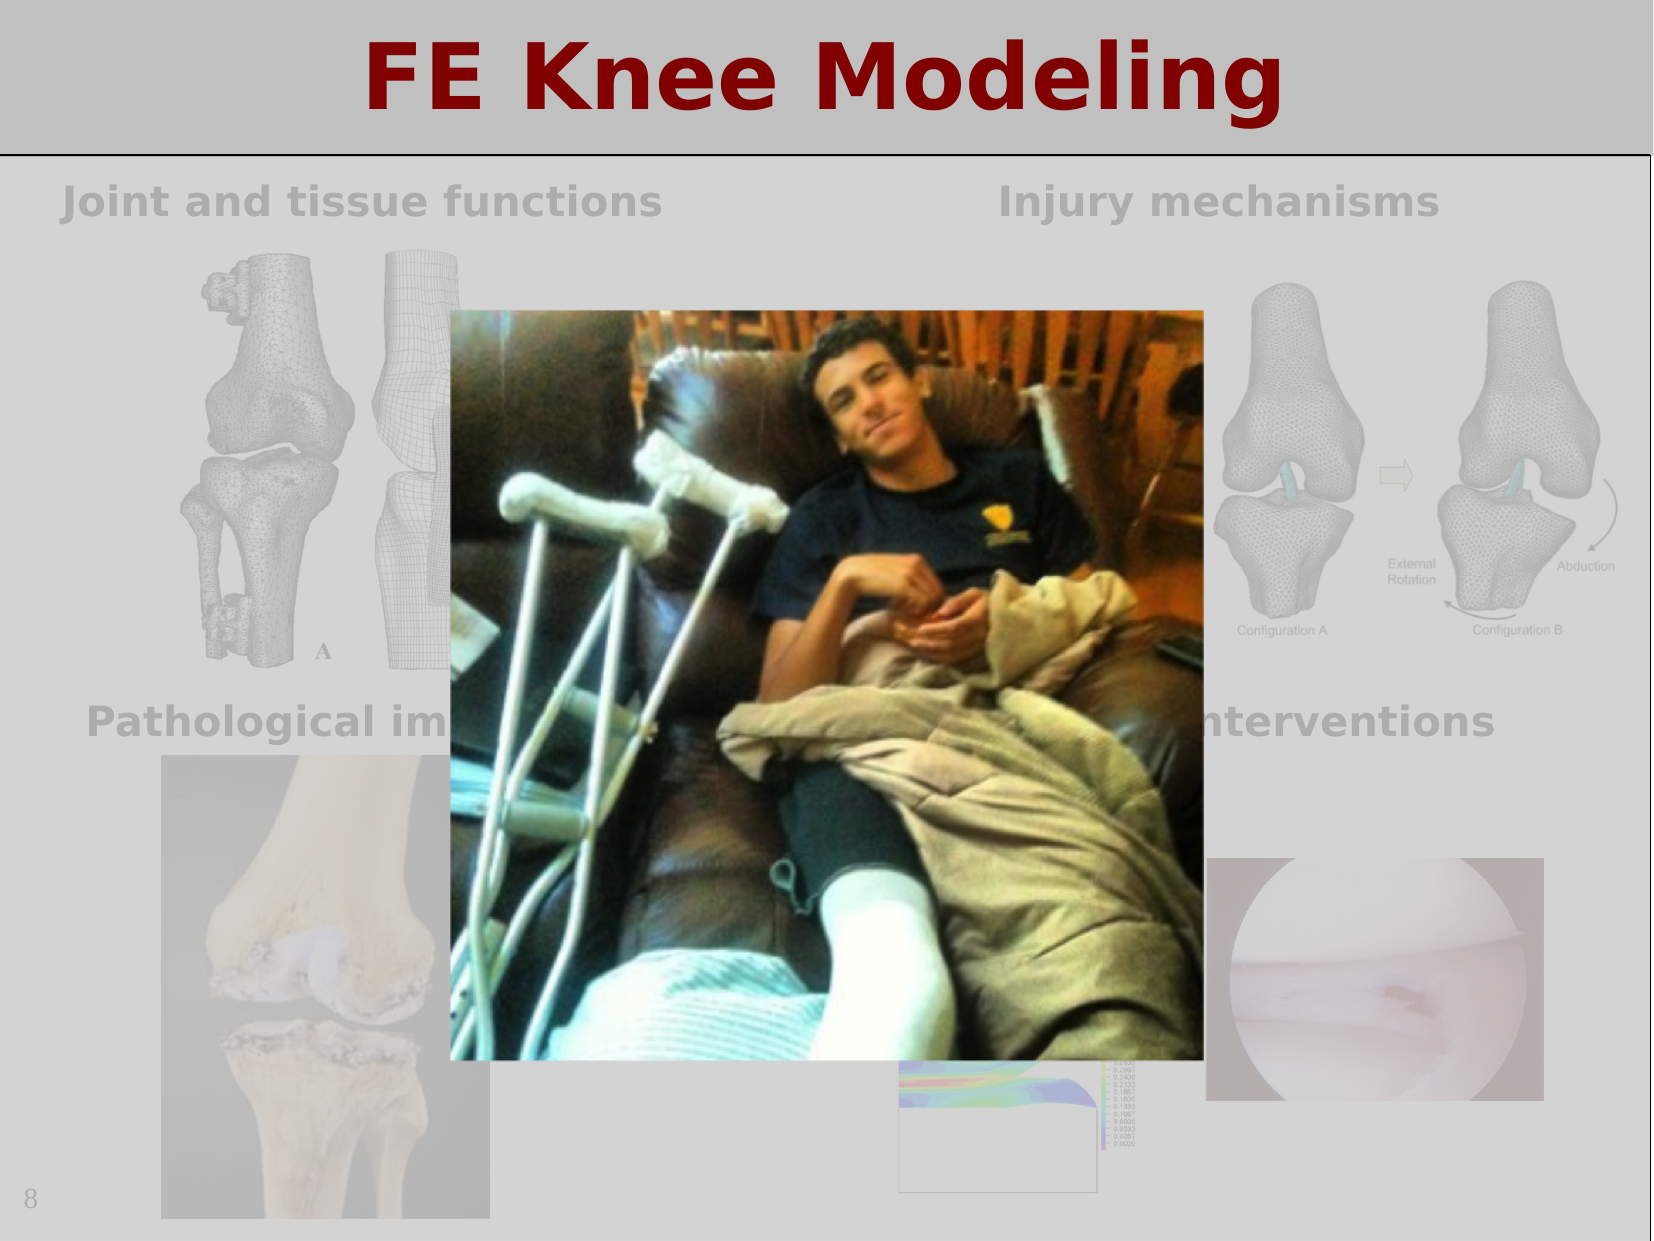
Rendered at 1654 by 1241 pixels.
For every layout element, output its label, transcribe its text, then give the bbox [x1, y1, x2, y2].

text_box [0, 0, 1654, 1241]
picture [450, 309, 1204, 1062]
text_box FE Knee Modeling [0, 24, 1651, 132]
